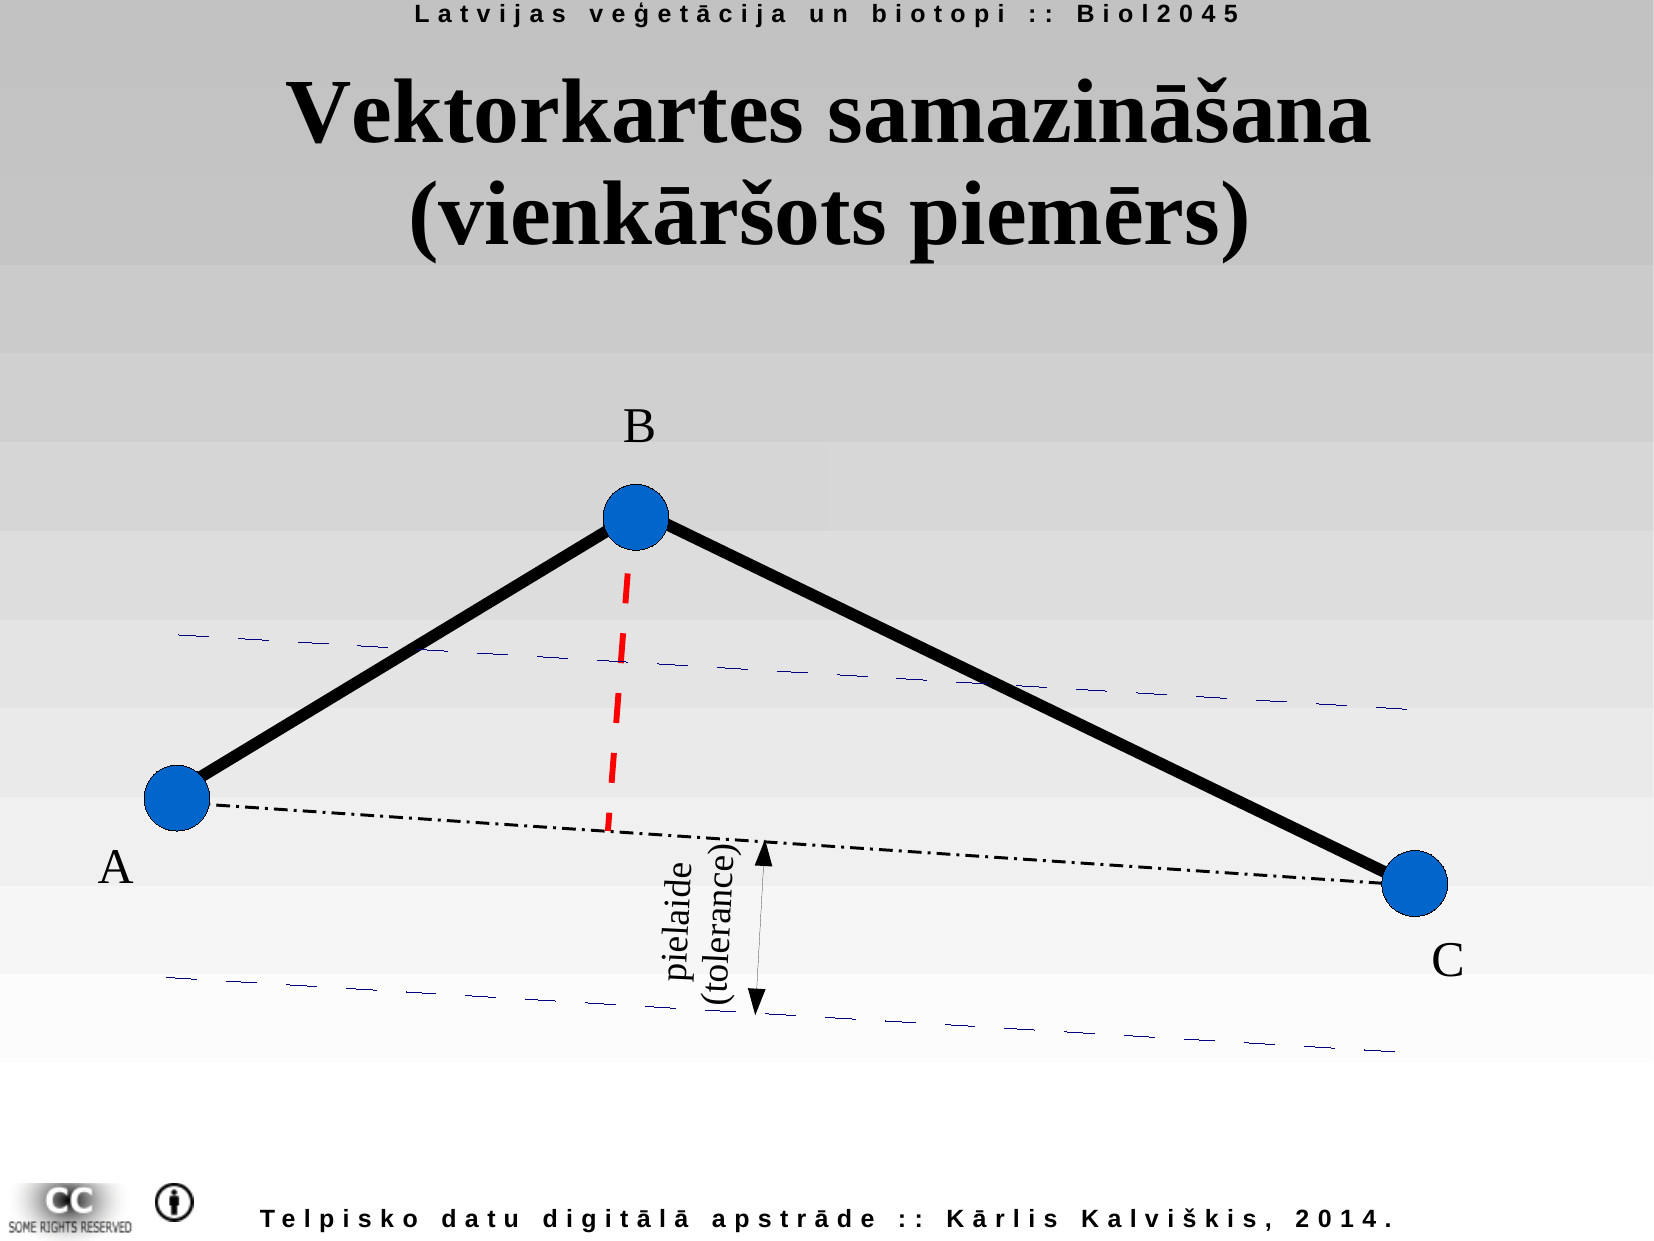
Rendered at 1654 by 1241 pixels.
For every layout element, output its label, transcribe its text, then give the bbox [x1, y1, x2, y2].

text_box [1381, 850, 1448, 917]
title Vektorkartes samazināšana (vienkāršots piemērs) [34, 61, 1626, 296]
text_box B [622, 397, 657, 453]
picture [0, 0, 1654, 1241]
text_box [603, 484, 669, 551]
text_box A [97, 838, 134, 894]
text_box C [1431, 931, 1465, 987]
text_box pielaide (tolerance) [651, 839, 742, 1007]
text_box [144, 765, 210, 832]
